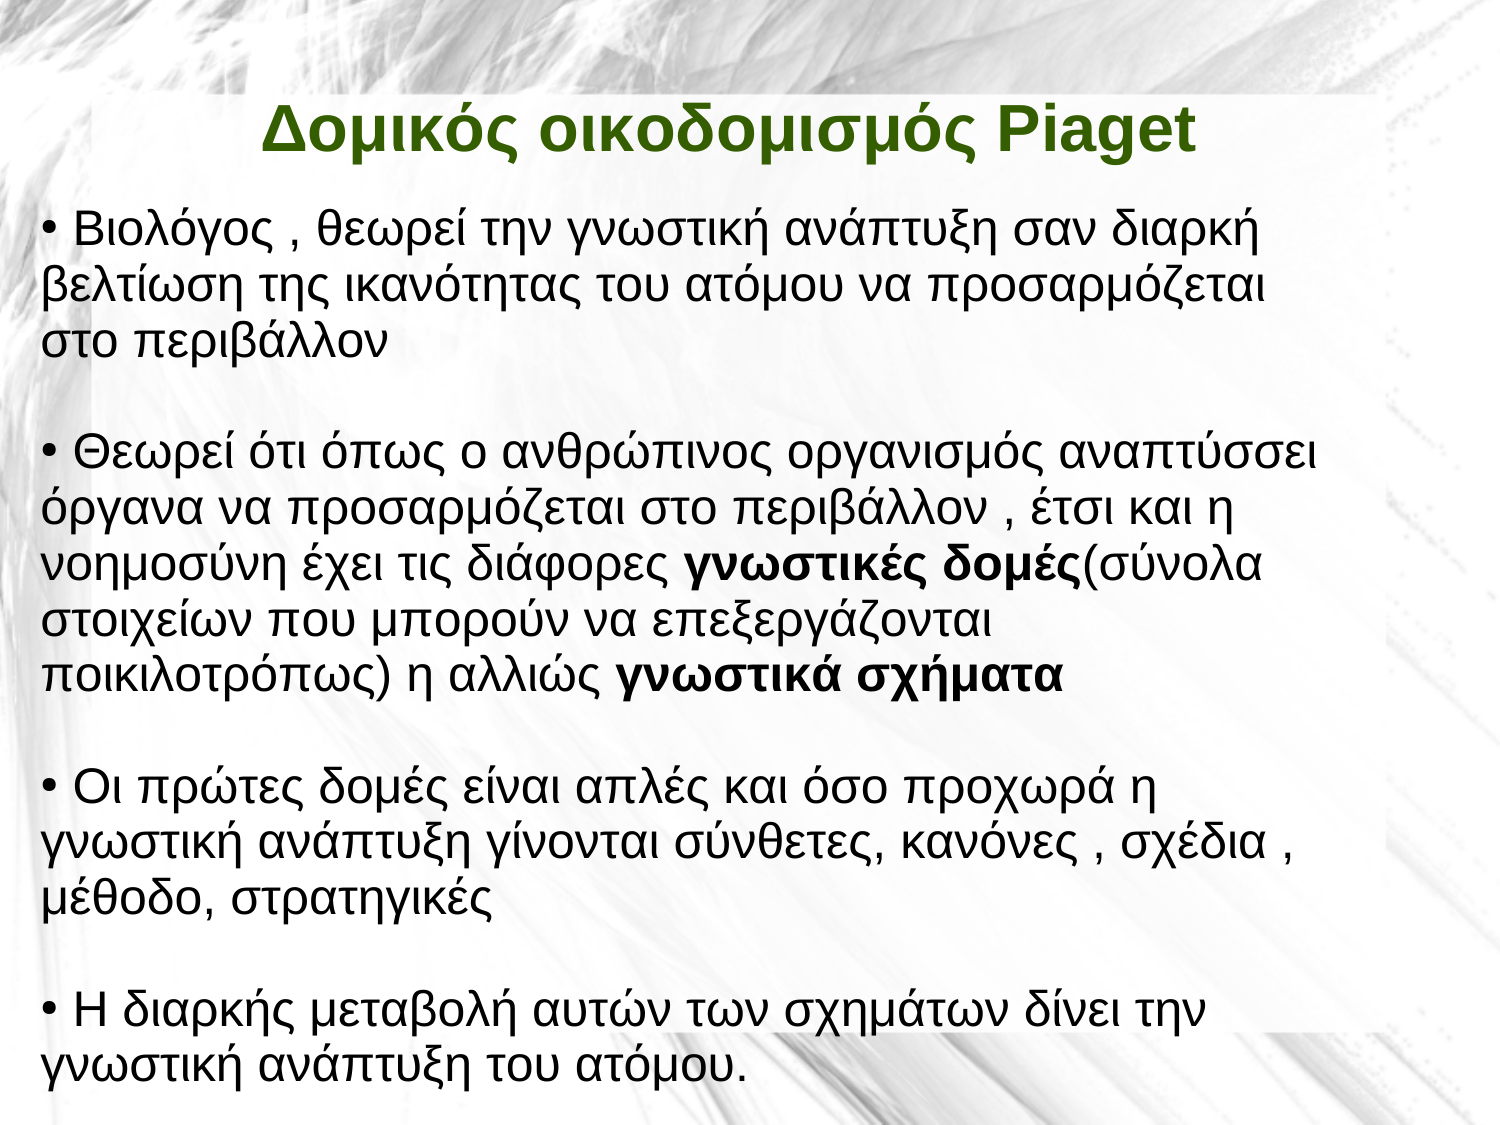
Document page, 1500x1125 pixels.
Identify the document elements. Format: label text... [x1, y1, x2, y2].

subtitle Βιολόγος , θεωρεί την γνωστική ανάπτυξη σαν διαρκή βελτίωση της ικανότητας του ατόμου να προσαρμόζεται στο περιβάλλον Θεωρεί ότι όπως ο ανθρώπινος οργανισμός αναπτύσσει όργανα να προσαρμόζεται στο περιβάλλον , έτσι και η νοημοσύνη έχει τις διάφορες γνωστικές δομές(σύνολα στοιχείων που μπορούν να επεξεργάζονται ποικιλοτρόπως) η αλλιώς γνωστικά σχήματα Οι πρώτες δομές είναι απλές και όσο προχωρά η γνωστική ανάπτυξη γίνονται σύνθετες, κανόνες , σχέδια , μέθοδο, στρατηγικές Η διαρκής μεταβολή αυτών των σχημάτων δίνει την γνωστική ανάπτυξη του ατόμου. [40, 198, 1359, 1125]
title Δομικός οικοδομισμός Piaget [99, 59, 1359, 197]
picture [0, 0, 1500, 1125]
